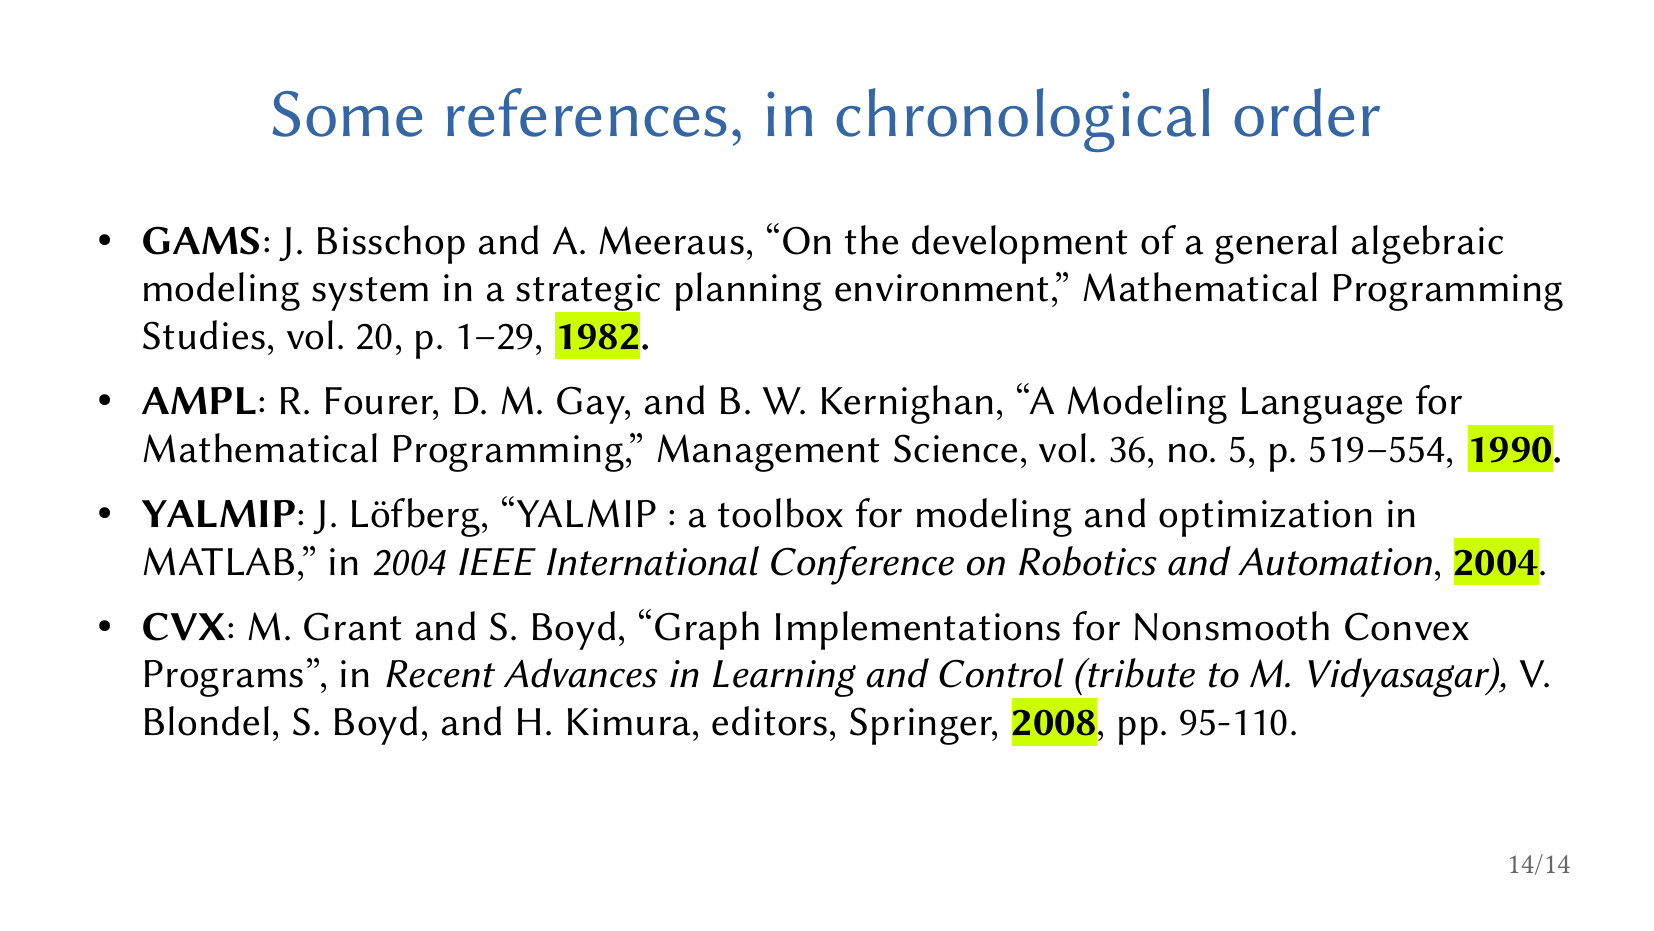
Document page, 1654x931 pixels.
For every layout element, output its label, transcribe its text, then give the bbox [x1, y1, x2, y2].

list GAMS: J. Bisschop and A. Meeraus, “On the development of a general algebraic modeling system in a strategic planning environment,” Mathematical Programming Studies, vol. 20, p. 1–29, 1982. AMPL: R. Fourer, D. M. Gay, and B. W. Kernighan, “A Modeling Language for Mathematical Programming,” Management Science, vol. 36, no. 5, p. 519–554, 1990. YALMIP: J. Löfberg, “YALMIP : a toolbox for modeling and optimization in MATLAB,” in 2004 IEEE International Conference on Robotics and Automation, 2004. CVX: M. Grant and S. Boyd, “Graph Implementations for Nonsmooth Convex Programs”, in Recent Advances in Learning and Control (tribute to M. Vidyasagar), V. Blondel, S. Boyd, and H. Kimura, editors, Springer, 2008, pp. 95-110. [82, 217, 1571, 758]
title Some references, in chronological order [82, 37, 1571, 193]
